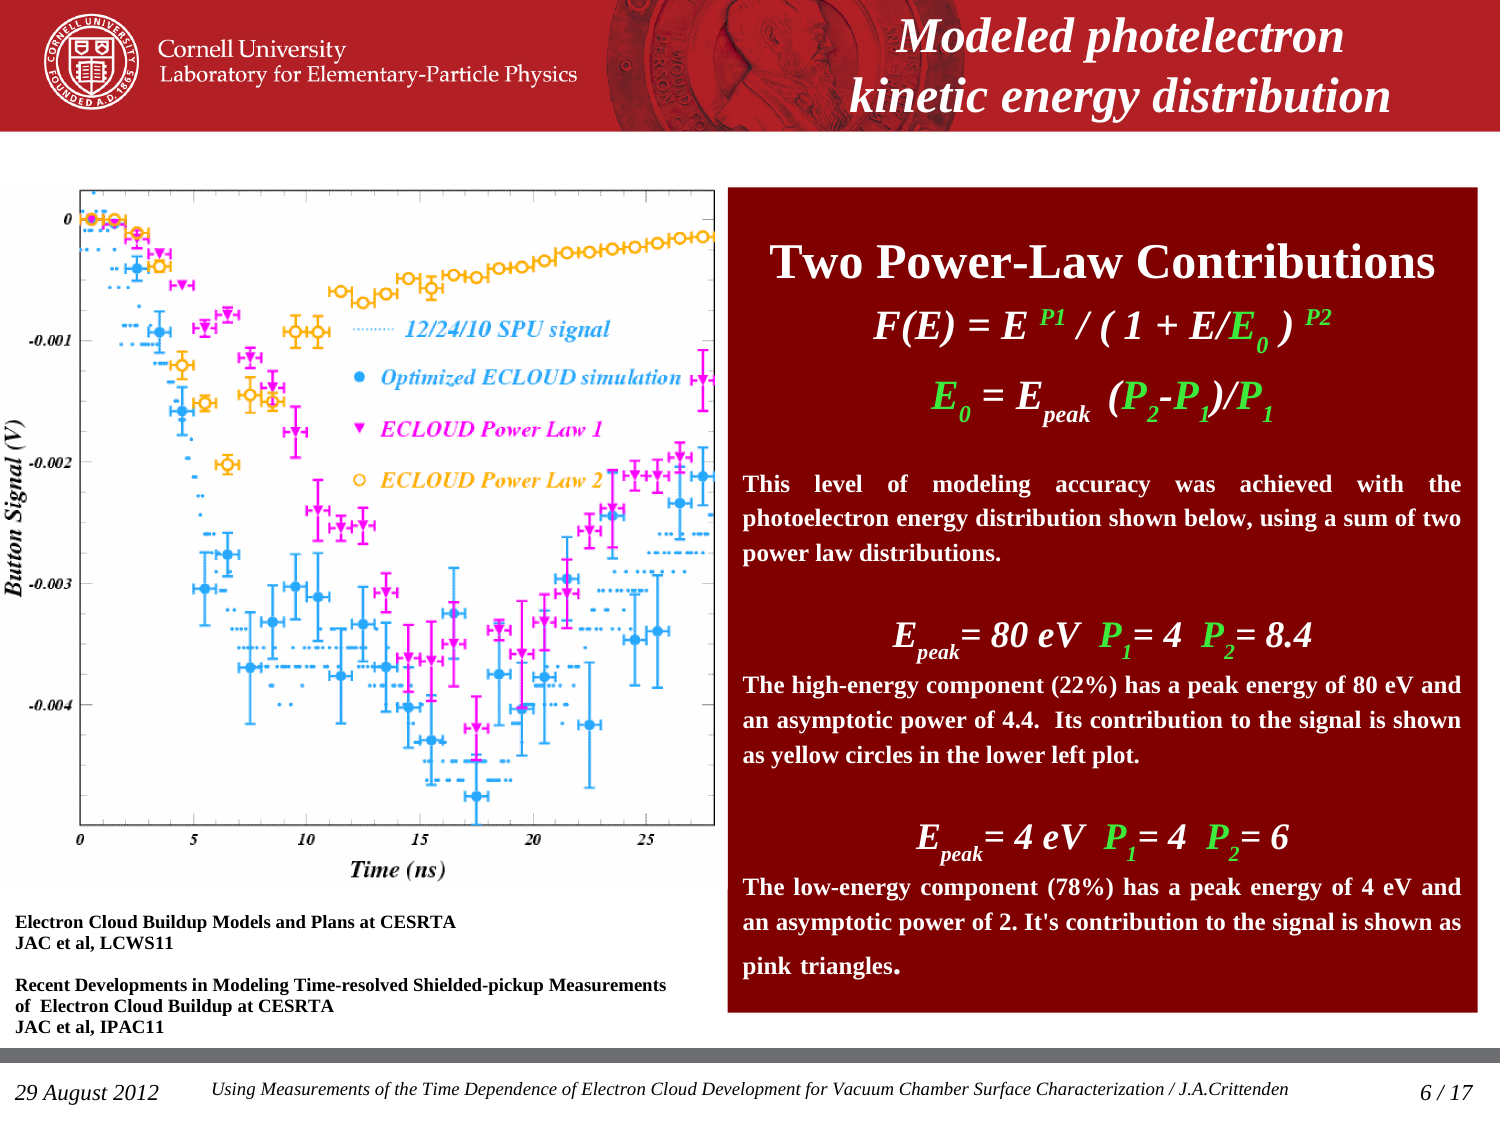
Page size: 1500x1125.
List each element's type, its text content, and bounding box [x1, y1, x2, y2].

text_box Recent Developments in Modeling Time-resolved Shielded-pickup Measurements of Electron Cloud Buildup at CESRTA JAC et al, IPAC11 [15, 975, 671, 1038]
title Modeled photelectron kinetic energy distribution [749, 0, 1492, 126]
picture [0, 0, 1500, 132]
text_box Two Power-Law Contributions F(E) = E P1 / ( 1 + E/E0 ) P2 E0 = Epeak (P2-P1)/P1 This level of modeling accuracy was achieved with the photoelectron energy distribution shown below, using a sum of two power law distributions. Epeak= 80 eV P1= 4 P2= 8.4 The high-energy component (22%) has a peak energy of 80 eV and an asymptotic power of 4.4. Its contribution to the signal is shown as yellow circles in the lower left plot. Epeak= 4 eV P1= 4 P2= 6 The low-energy component (78%) has a peak energy of 4 eV and an asymptotic power of 2. It's contribution to the signal is shown as pink triangles. [727, 187, 1478, 1013]
picture [0, 187, 728, 889]
text_box Electron Cloud Buildup Models and Plans at CESRTA JAC et al, LCWS11 [15, 911, 457, 954]
